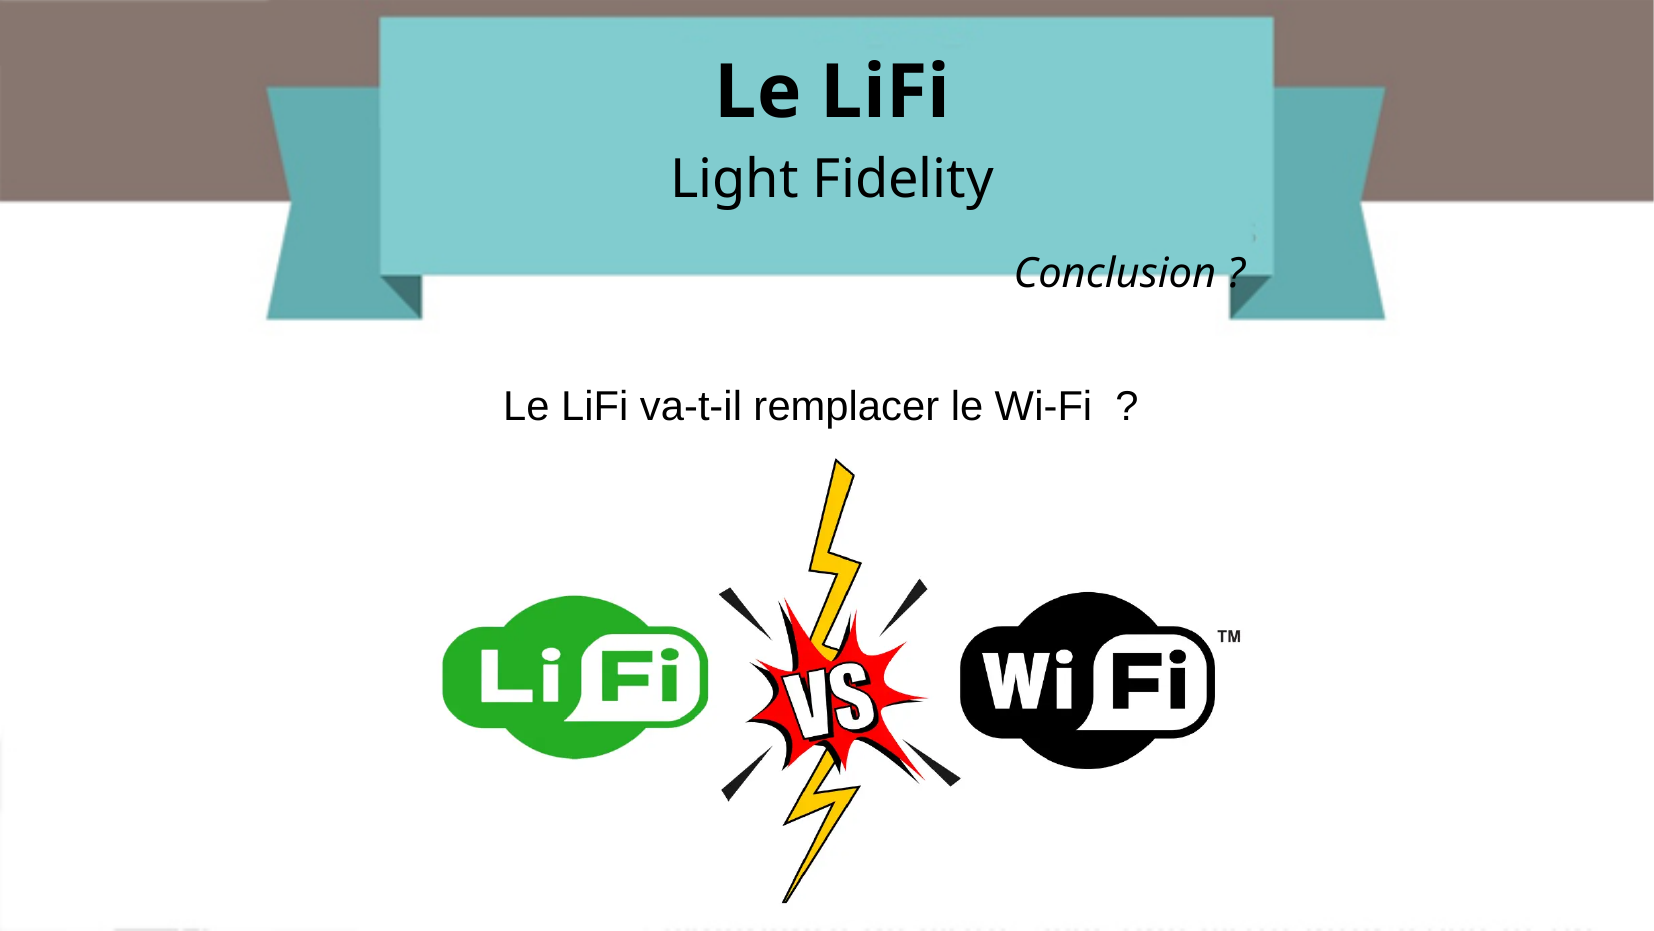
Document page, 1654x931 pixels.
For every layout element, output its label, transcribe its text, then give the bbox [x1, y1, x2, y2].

text_box Le LiFi Light Fidelity Conclusion ? [405, 29, 1261, 269]
picture [0, 436, 1654, 931]
text_box Le LiFi va-t-il remplacer le Wi-Fi ? [0, 375, 1654, 437]
picture [0, 0, 1654, 375]
